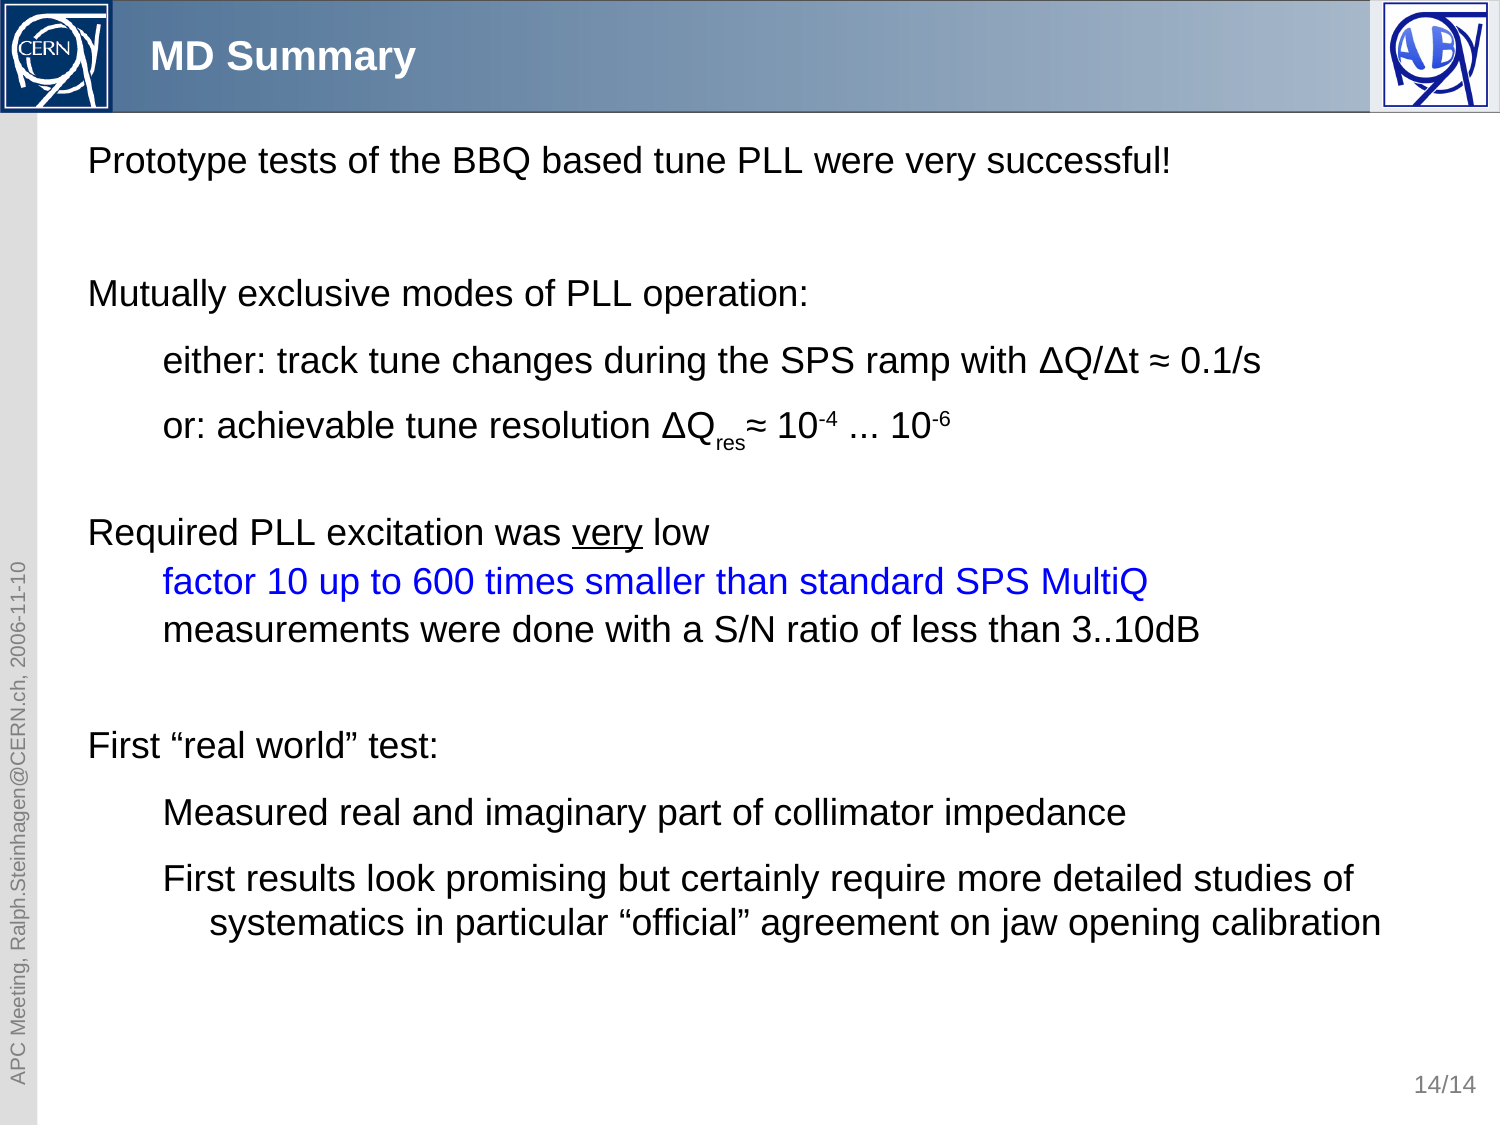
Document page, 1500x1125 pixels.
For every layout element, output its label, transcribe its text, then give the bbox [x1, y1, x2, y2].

picture [1382, 1, 1489, 108]
list Prototype tests of the BBQ based tune PLL were very successful! Mutually exclusive modes of PLL operation: either: track tune changes during the SPS ramp with ΔQ/Δt ≈ 0.1/s or: achievable tune resolution ΔQres≈ 10-4 ... 10-6 Required PLL excitation was very low factor 10 up to 600 times smaller than standard SPS MultiQ measurements were done with a S/N ratio of less than 3..10dB First “real world” test: Measured real and imaginary part of collimator impedance First results look promising but certainly require more detailed studies of systematics in particular “official” agreement on jaw opening calibration [87, 137, 1438, 1063]
title MD Summary [150, 0, 1201, 113]
picture [0, 0, 113, 113]
